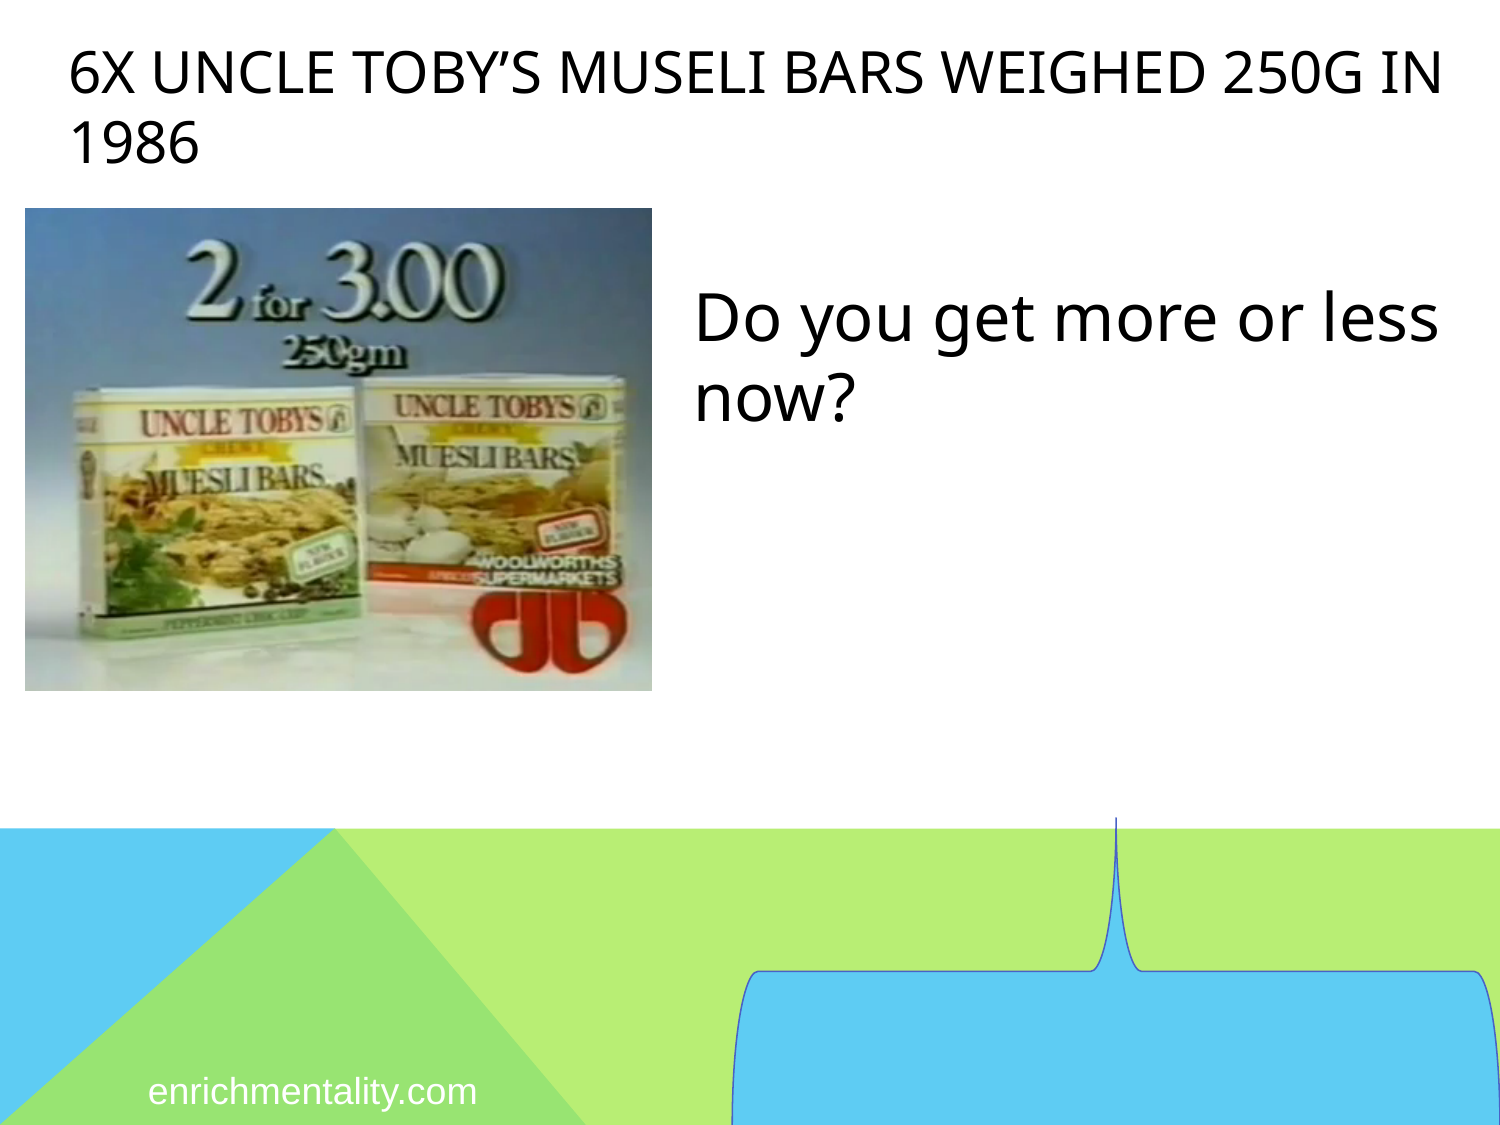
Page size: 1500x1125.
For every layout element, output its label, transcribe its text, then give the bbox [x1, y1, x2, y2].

picture [25, 208, 652, 691]
text_box [732, 817, 1500, 1125]
text_box enrichmentality.com [118, 1062, 508, 1120]
text_box Do you get more or less now? [679, 267, 1500, 442]
title 6x uncle toby’s museli bars weighed 250g In 1986 [53, 60, 1500, 150]
